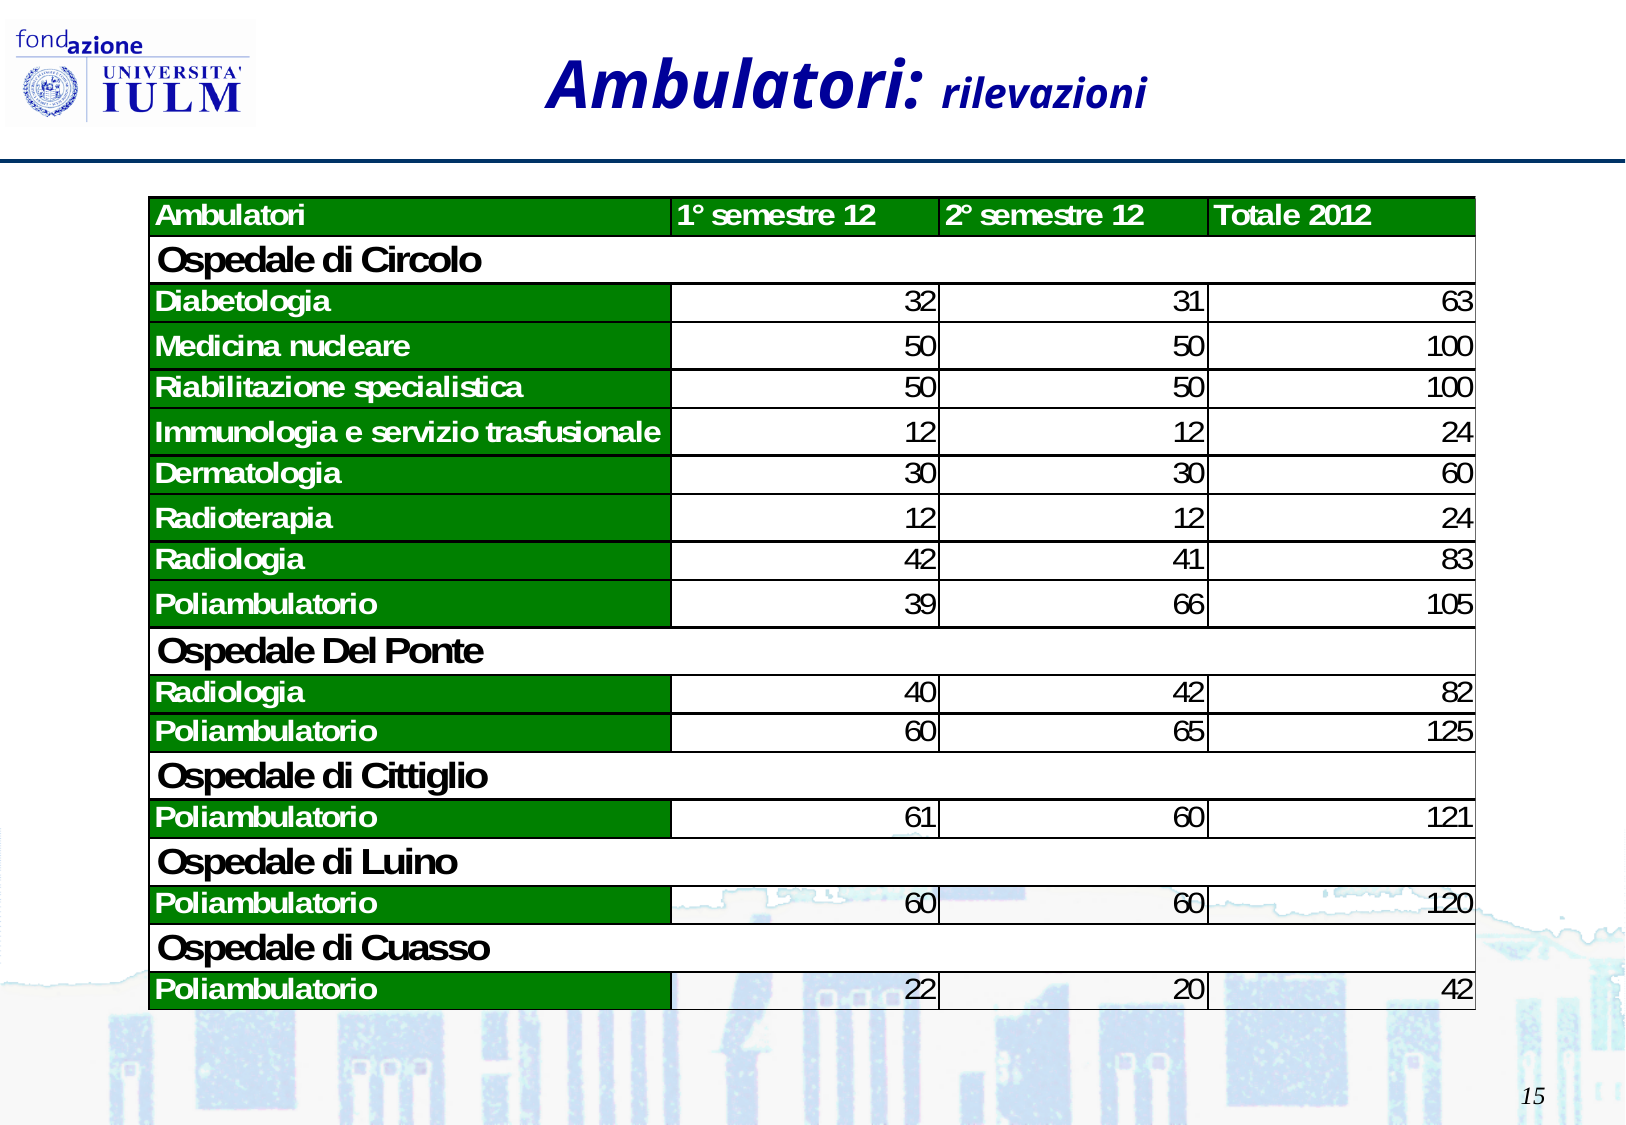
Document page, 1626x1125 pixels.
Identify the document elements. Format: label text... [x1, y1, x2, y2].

text_box Ambulatori: rilevazioni [304, 18, 1392, 144]
picture [147, 196, 1478, 1012]
picture [5, 19, 256, 127]
